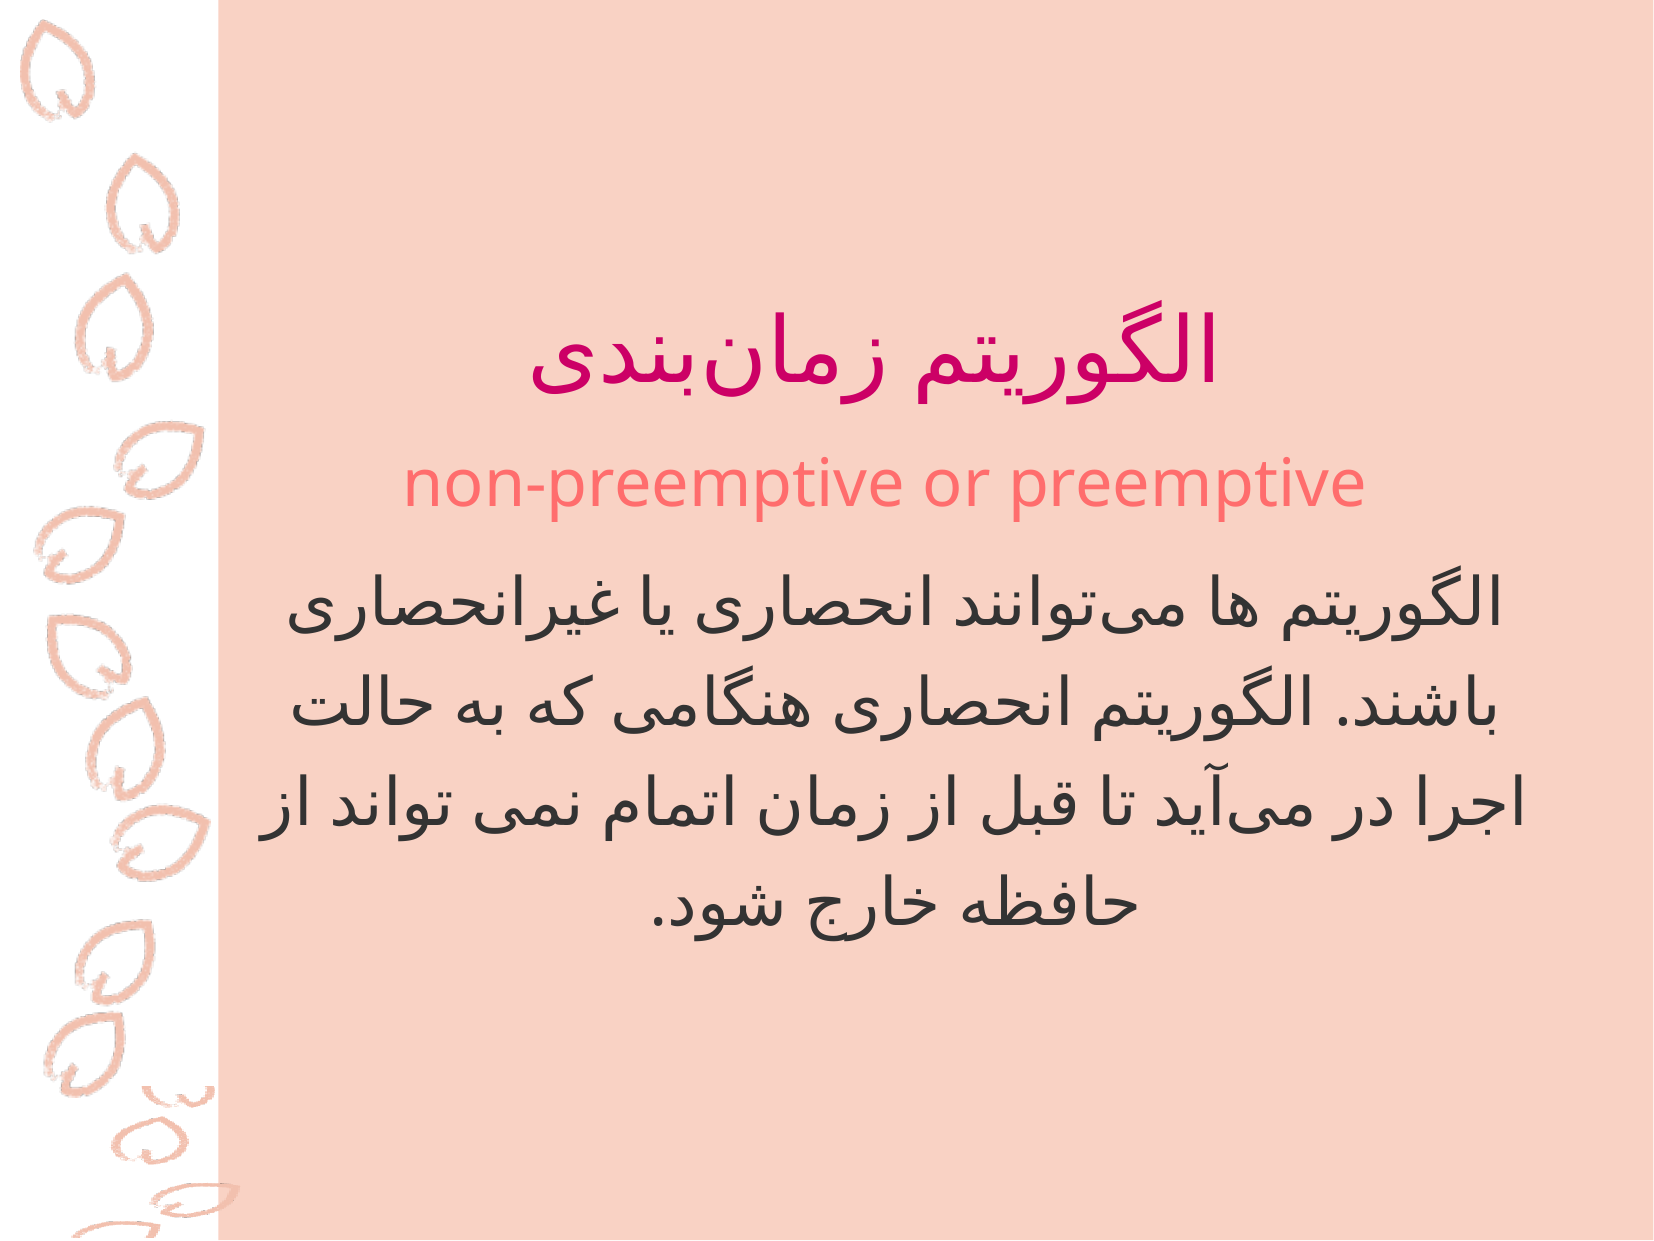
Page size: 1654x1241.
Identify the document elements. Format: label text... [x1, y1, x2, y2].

title الگوریتم زمان‌بندی [183, 256, 1567, 408]
title non-preemptive or preemptive [141, 408, 1630, 553]
picture [20, 19, 247, 1238]
list الگوریتم ها می‌توانند انحصاری یا غیرانحصاری باشند. الگوریتم انحصاری هنگامی که به حالت اجرا در می‌آید تا قبل از زمان اتمام نمی تواند از حافظه خارج شود. [249, 553, 1543, 1118]
